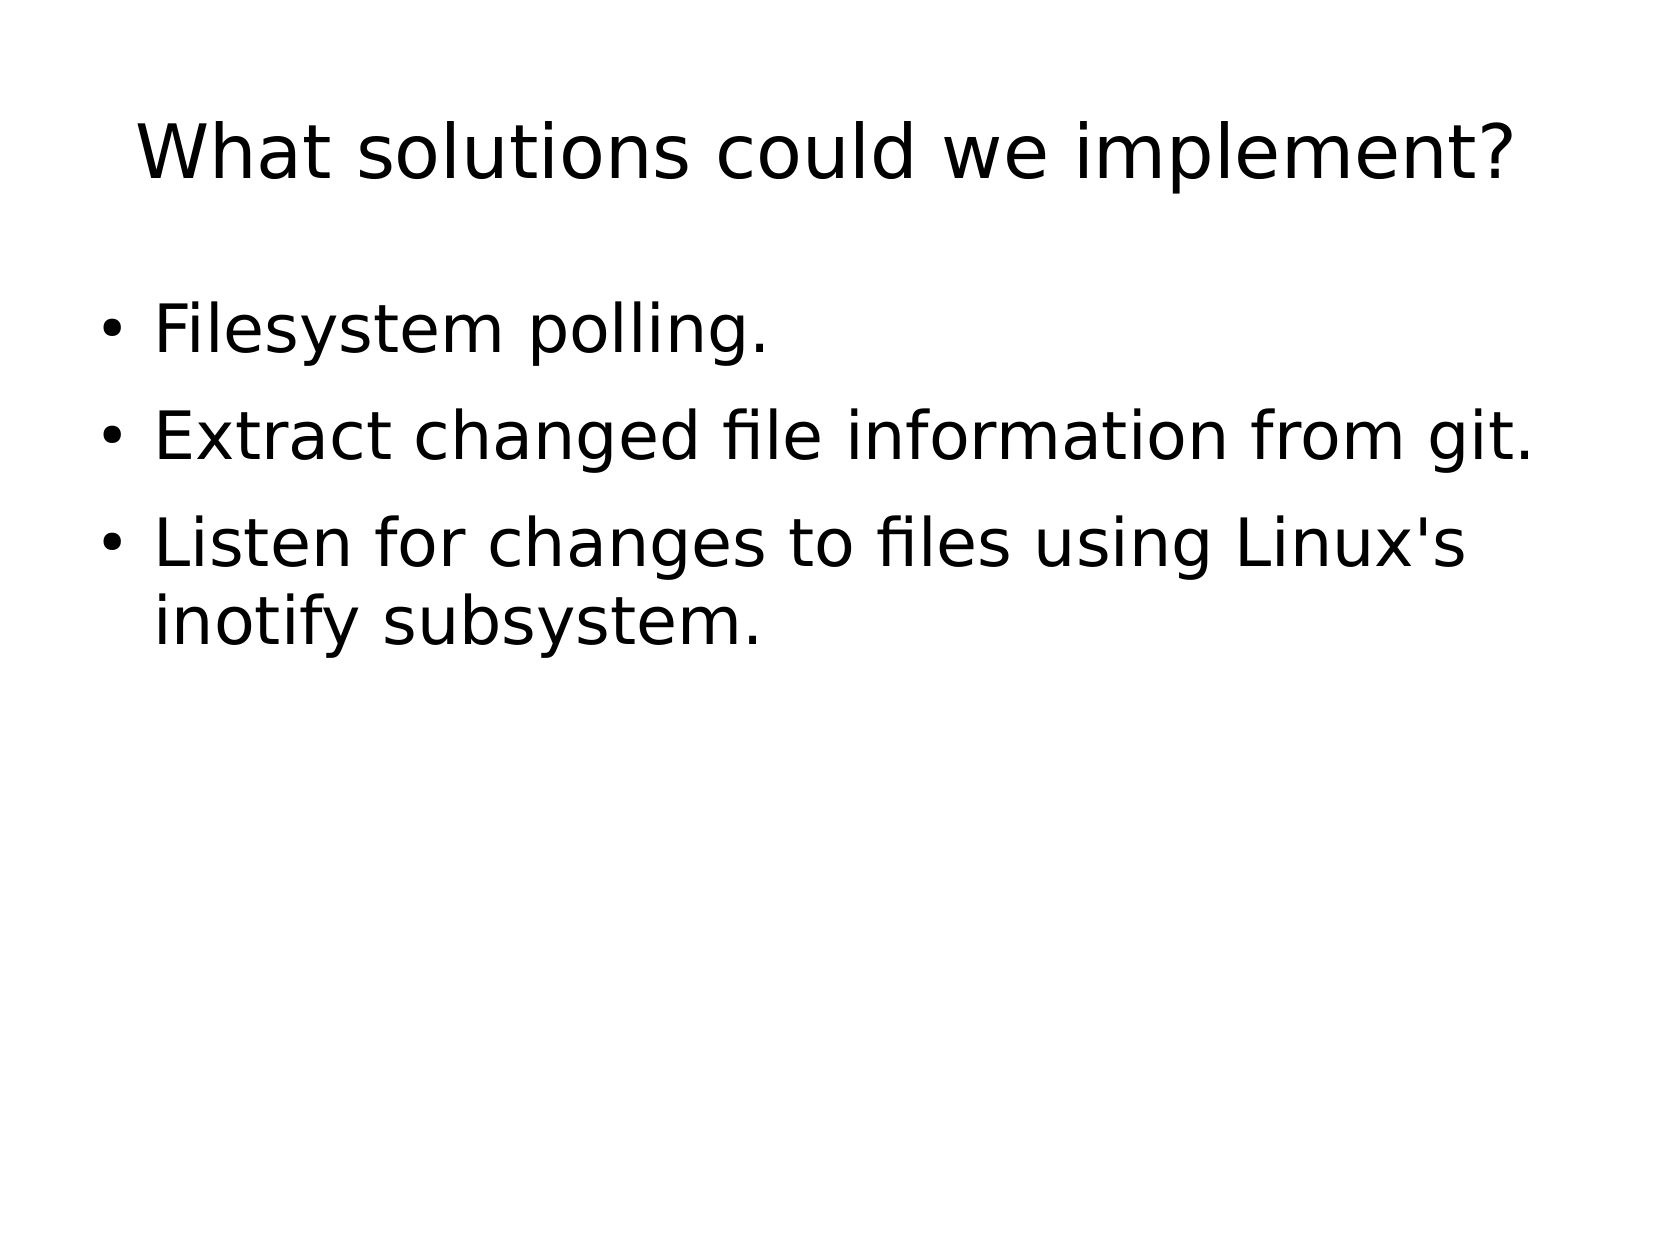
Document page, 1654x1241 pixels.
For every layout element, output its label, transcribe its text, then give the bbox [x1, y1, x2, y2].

list Filesystem polling. Extract changed file information from git. Listen for changes to files using Linux's inotify subsystem. [82, 290, 1571, 1010]
title What solutions could we implement? [82, 49, 1571, 257]
